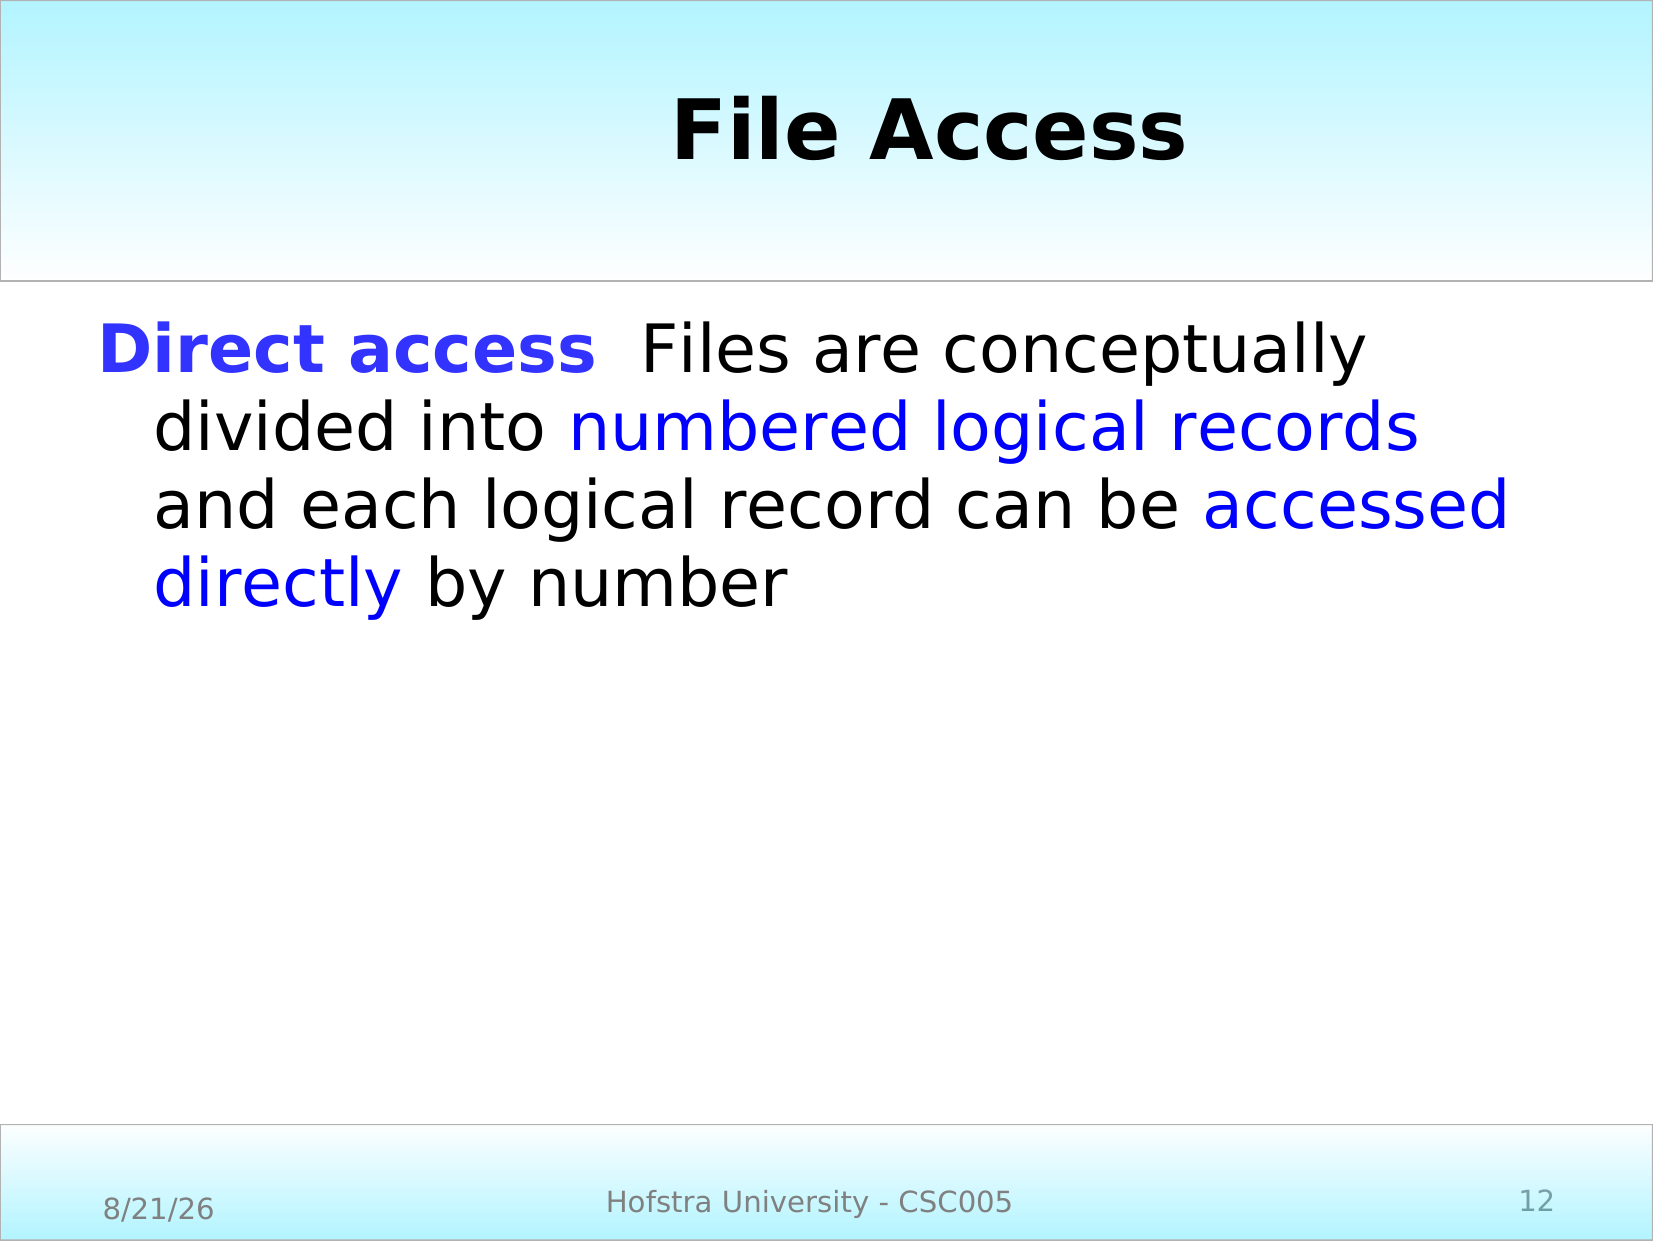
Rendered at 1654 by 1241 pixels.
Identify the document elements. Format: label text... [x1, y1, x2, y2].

list Direct access Files are conceptually divided into numbered logical records and each logical record can be accessed directly by number [82, 303, 1571, 762]
title File Access [247, 27, 1612, 235]
